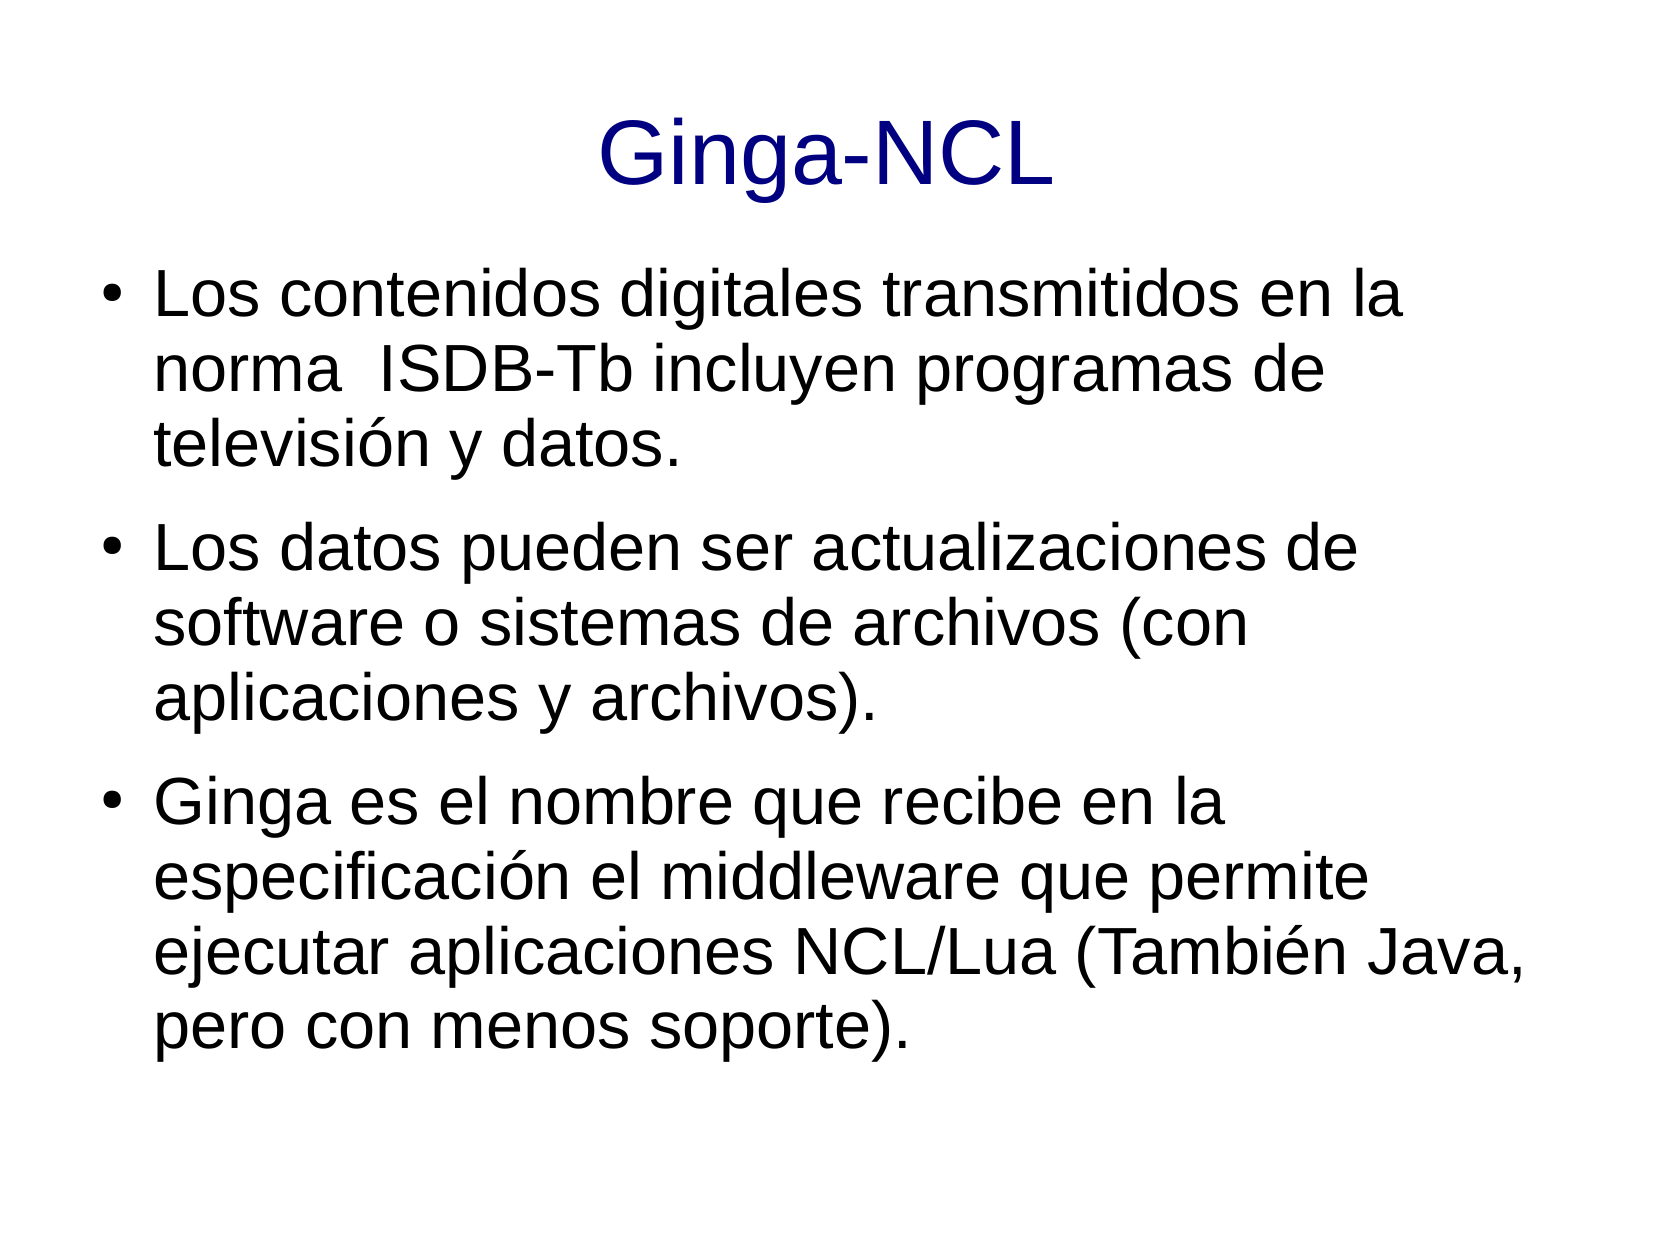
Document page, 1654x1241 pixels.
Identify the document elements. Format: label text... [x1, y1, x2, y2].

title Ginga-NCL [82, 49, 1571, 257]
list Los contenidos digitales transmitidos en la norma ISDB-Tb incluyen programas de televisión y datos. Los datos pueden ser actualizaciones de software o sistemas de archivos (con aplicaciones y archivos). Ginga es el nombre que recibe en la especificación el middleware que permite ejecutar aplicaciones NCL/Lua (También Java, pero con menos soporte). [82, 256, 1538, 1122]
